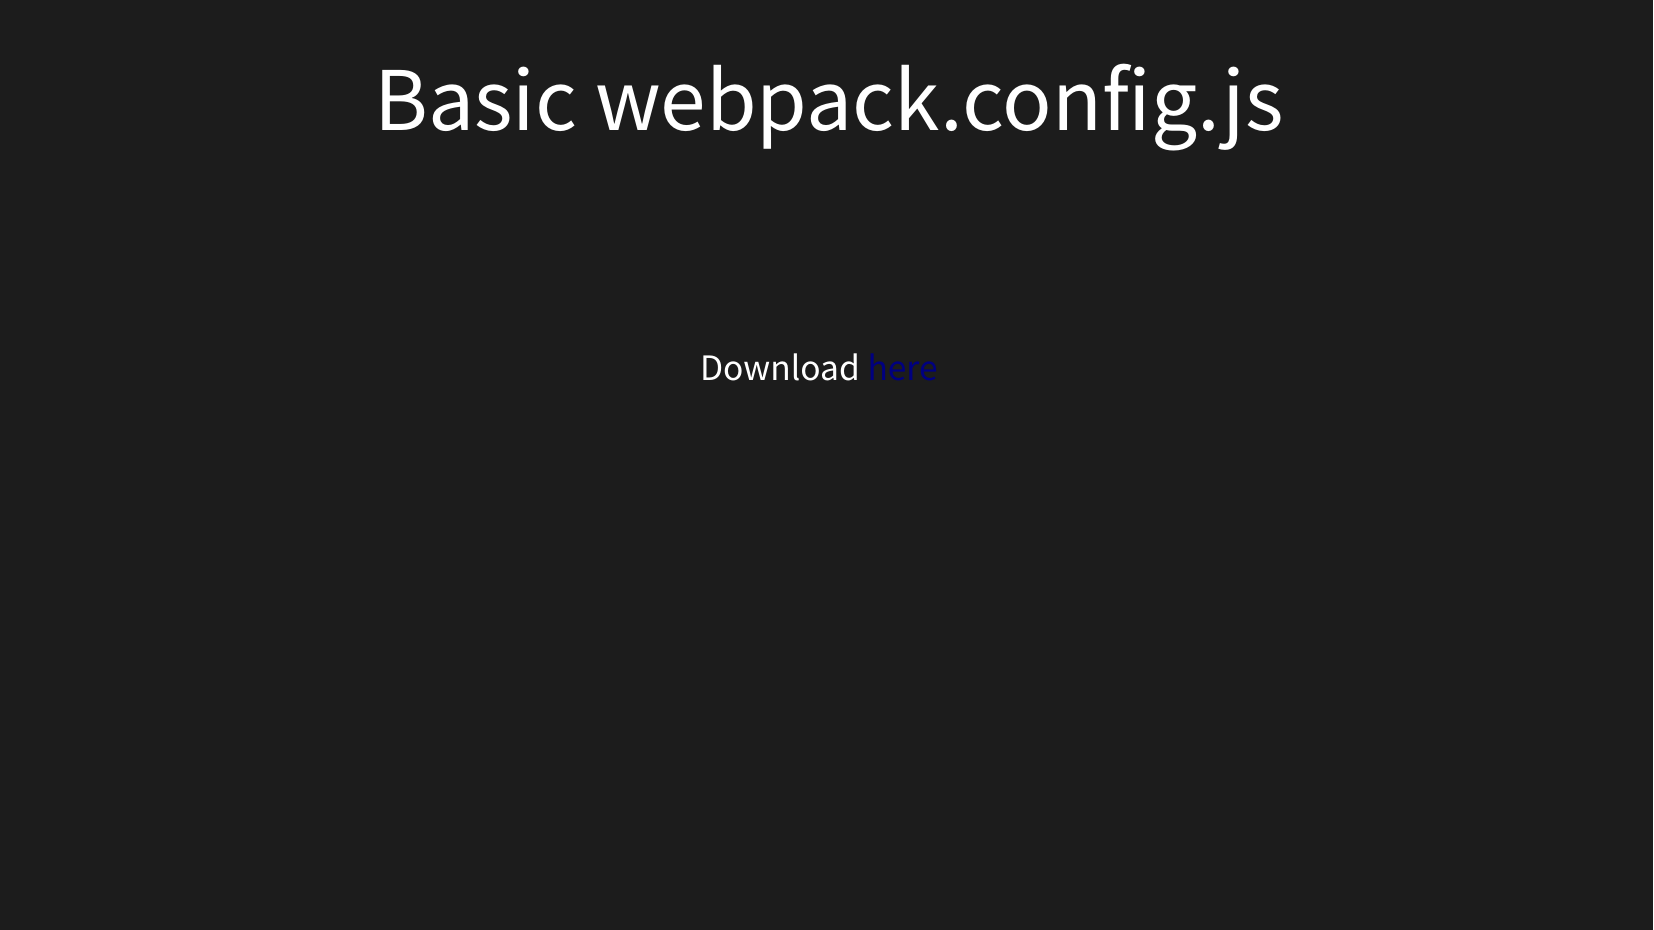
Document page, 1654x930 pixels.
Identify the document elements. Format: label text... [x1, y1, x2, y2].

title Basic webpack.config.js [3, 19, 1653, 176]
text_box Download here [685, 328, 953, 398]
